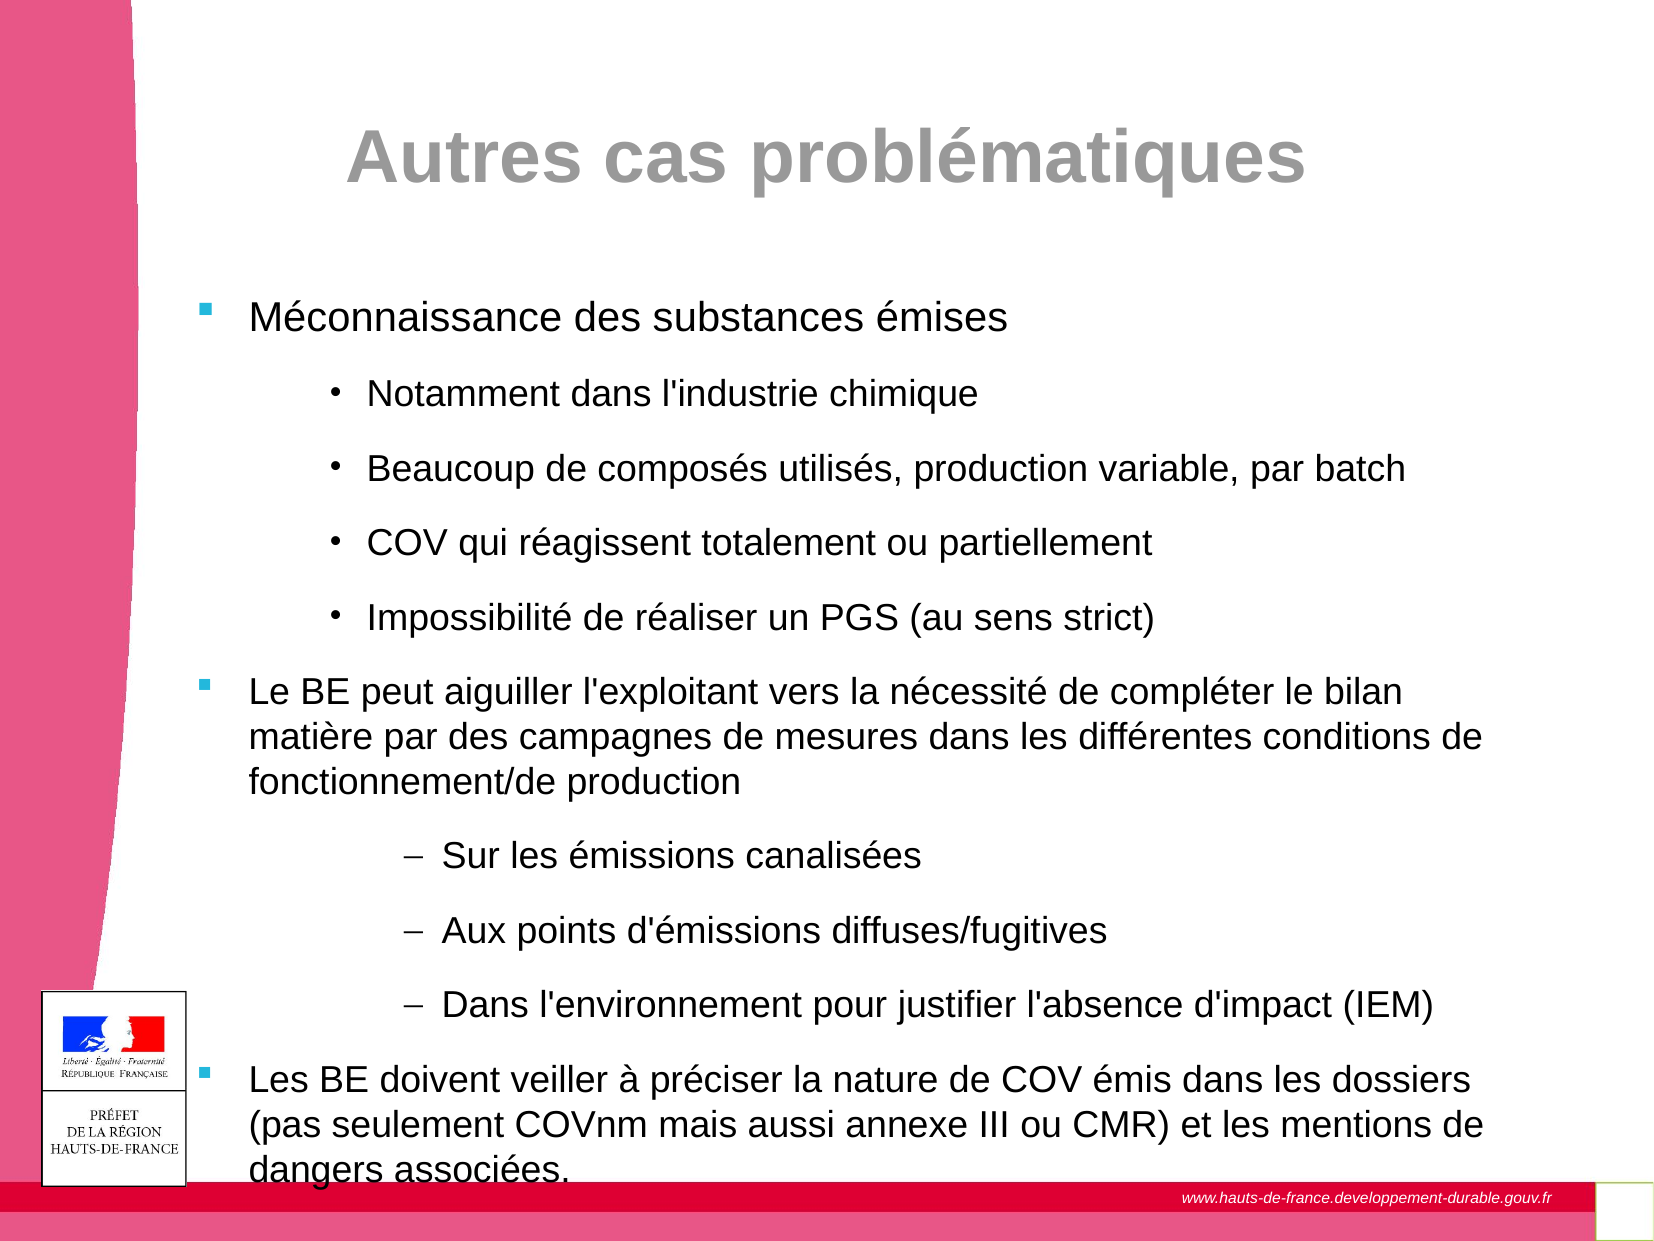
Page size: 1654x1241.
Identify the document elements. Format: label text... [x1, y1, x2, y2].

picture [0, 0, 1654, 1241]
text_box Méconnaissance des substances émises Notamment dans l'industrie chimique Beaucoup de composés utilisés, production variable, par batch COV qui réagissent totalement ou partiellement Impossibilité de réaliser un PGS (au sens strict) Le BE peut aiguiller l'exploitant vers la nécessité de compléter le bilan matière par des campagnes de mesures dans les différentes conditions de fonctionnement/de production Sur les émissions canalisées Aux points d'émissions diffuses/fugitives Dans l'environnement pour justifier l'absence d'impact (IEM) Les BE doivent veiller à préciser la nature de COV émis dans les dossiers (pas seulement COVnm mais aussi annexe III ou CMR) et les mentions de dangers associées. [179, 290, 1509, 1164]
text_box Autres cas problématiques [82, 49, 1571, 257]
